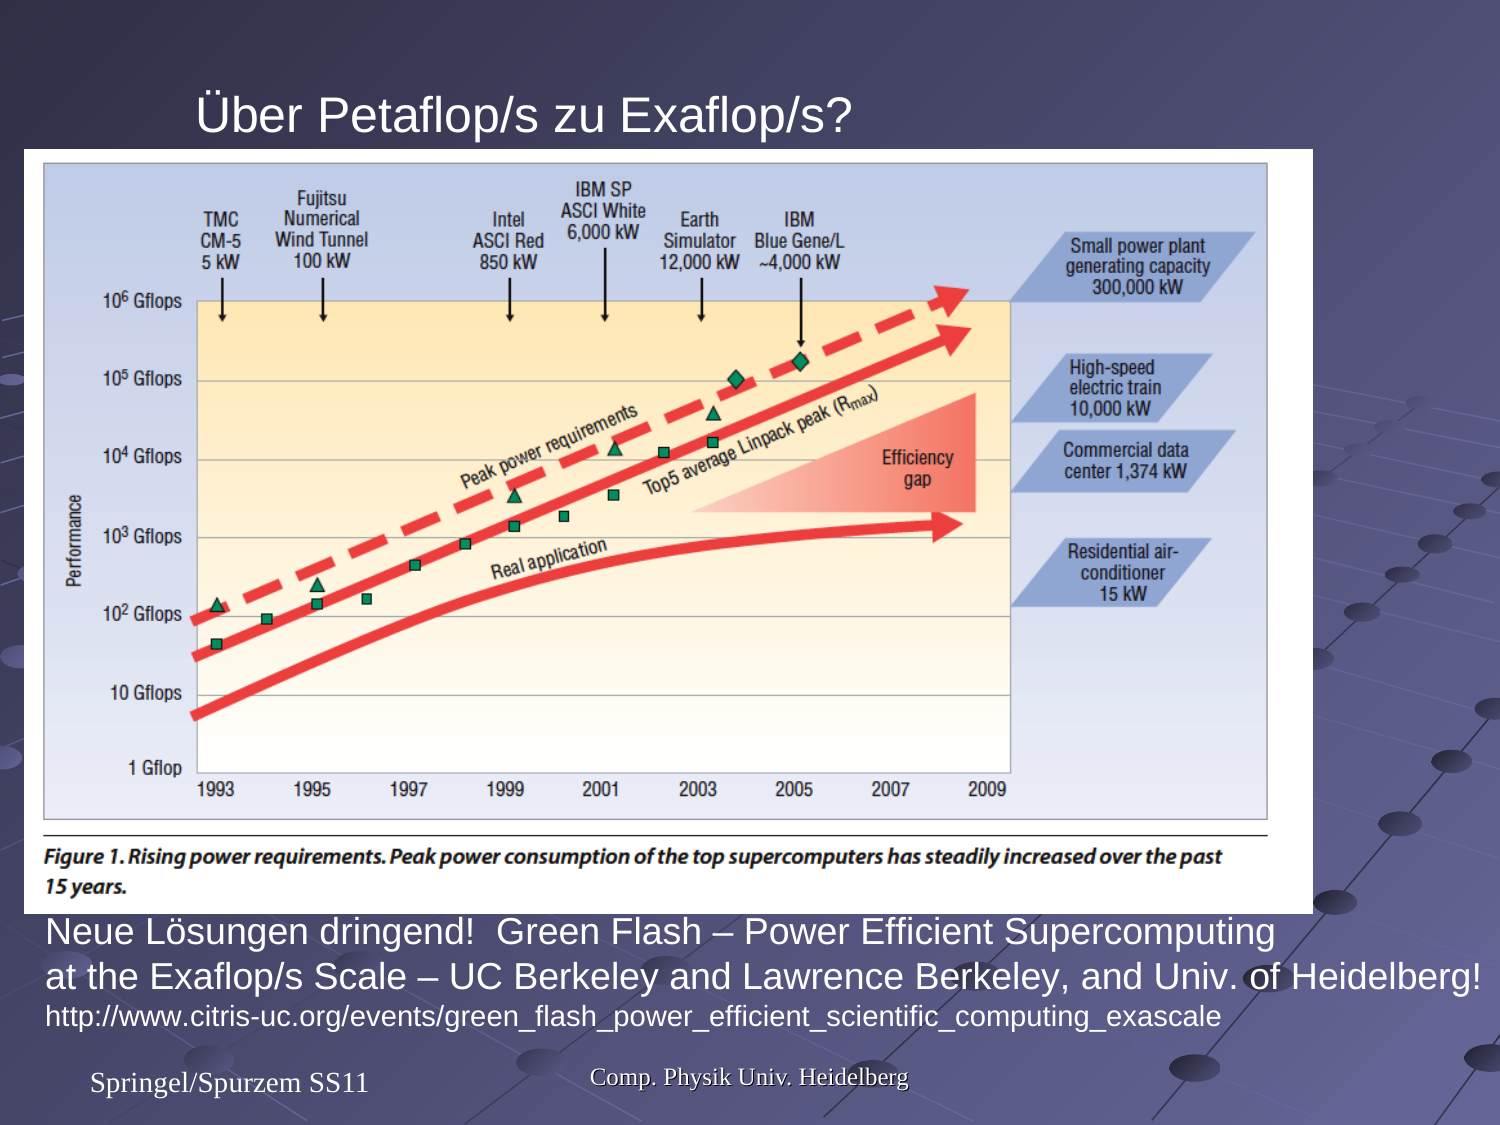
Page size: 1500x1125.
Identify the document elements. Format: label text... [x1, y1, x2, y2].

picture [24, 149, 1313, 914]
text_box Über Petaflop/s zu Exaflop/s? [180, 75, 885, 150]
text_box Neue Lösungen dringend! Green Flash – Power Efficient Supercomputing at the Exaflop/s Scale – UC Berkeley and Lawrence Berkeley, and Univ. of Heidelberg! http://www.citris-uc.org/events/green_flash_power_efficient_scientific_computing_exascale [30, 900, 1500, 1040]
